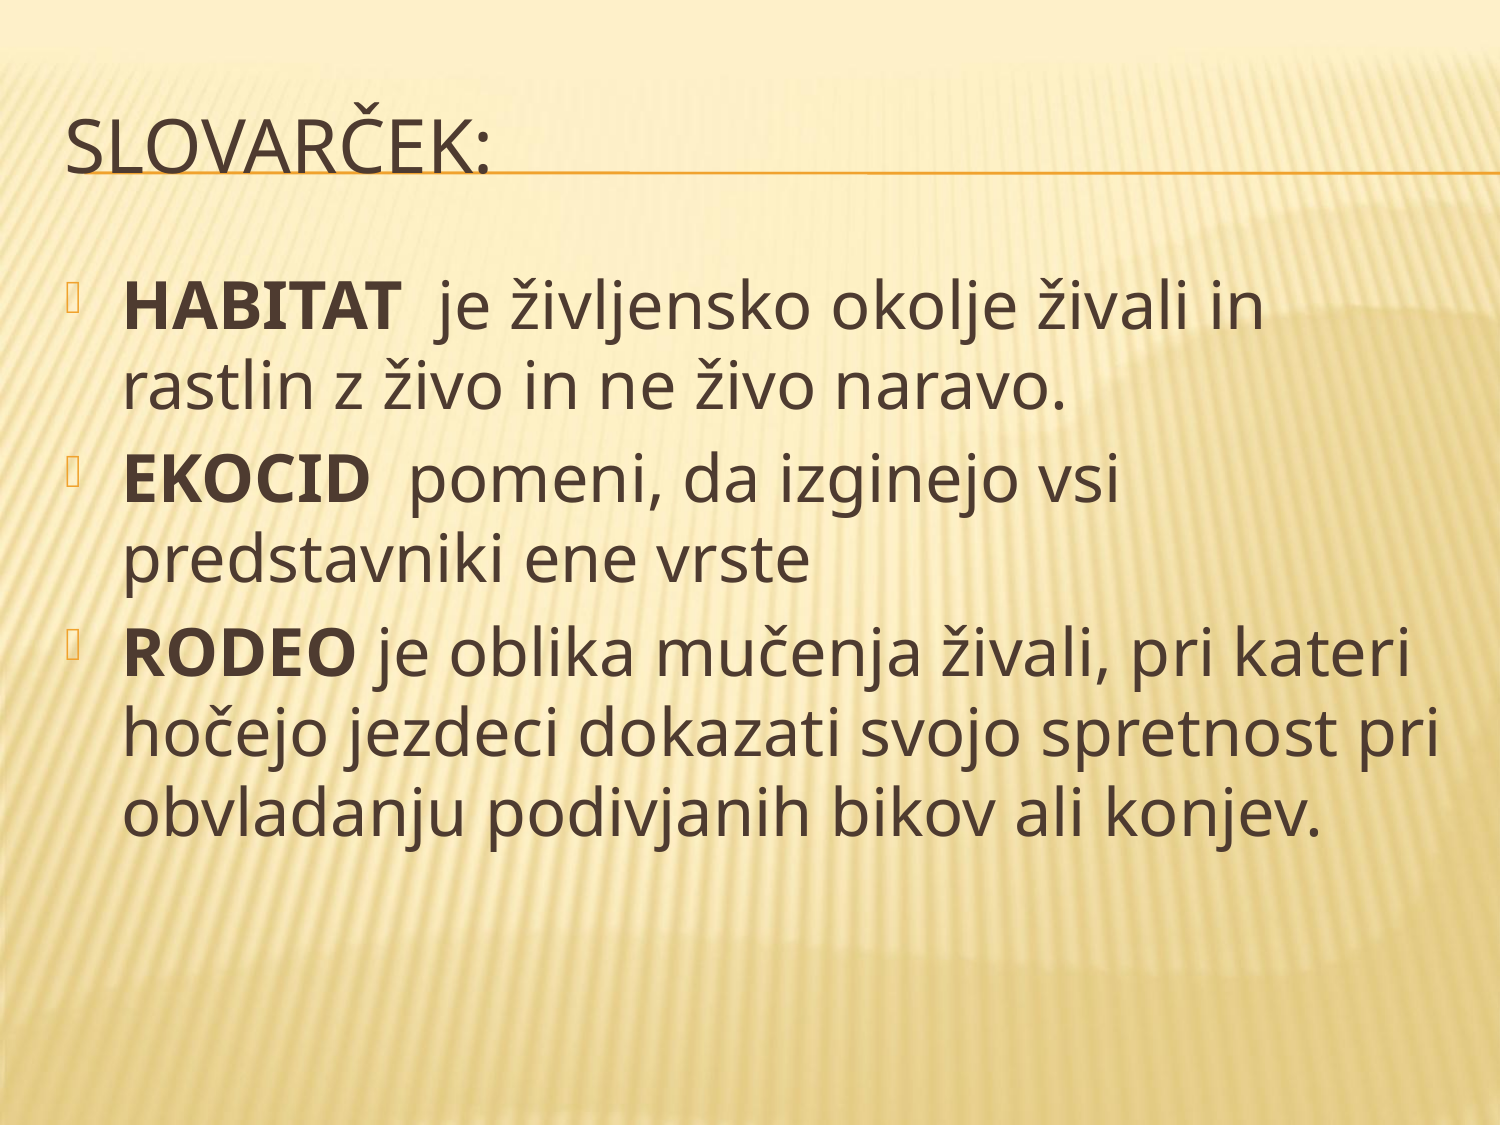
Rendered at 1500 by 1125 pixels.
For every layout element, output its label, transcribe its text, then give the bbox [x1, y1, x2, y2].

list HABITAT je življensko okolje živali in rastlin z živo in ne živo naravo. EKOCID pomeni, da izginejo vsi predstavniki ene vrste RODEO je oblika mučenja živali, pri kateri hočejo jezdeci dokazati svojo spretnost pri obvladanju podivjanih bikov ali konjev. [50, 254, 1475, 998]
title Slovarček: [50, 75, 1475, 213]
picture [0, 0, 1500, 1125]
